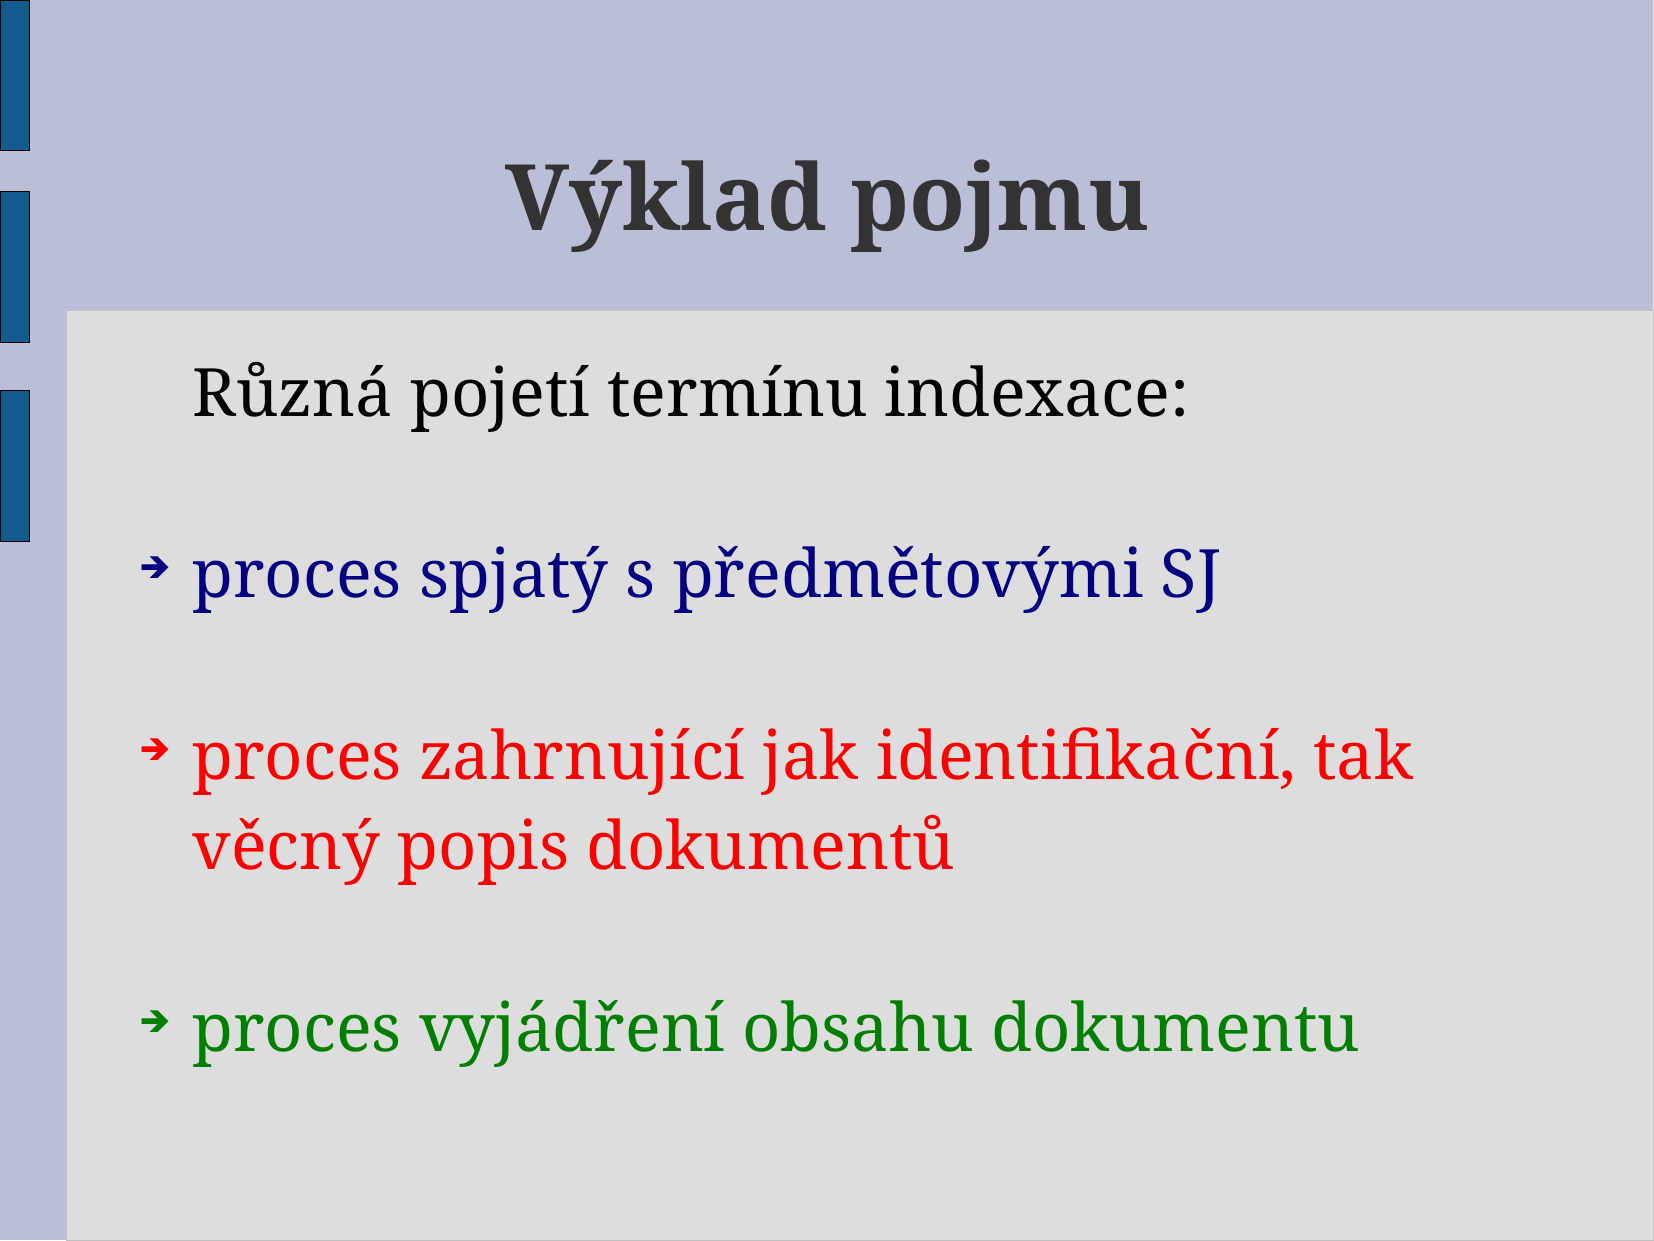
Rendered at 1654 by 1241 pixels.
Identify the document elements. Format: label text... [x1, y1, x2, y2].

list Různá pojetí termínu indexace: proces spjatý s předmětovými SJ proces zahrnující jak identifikační, tak věcný popis dokumentů proces vyjádření obsahu dokumentu [121, 344, 1534, 1112]
title Výklad pojmu [121, 98, 1534, 291]
